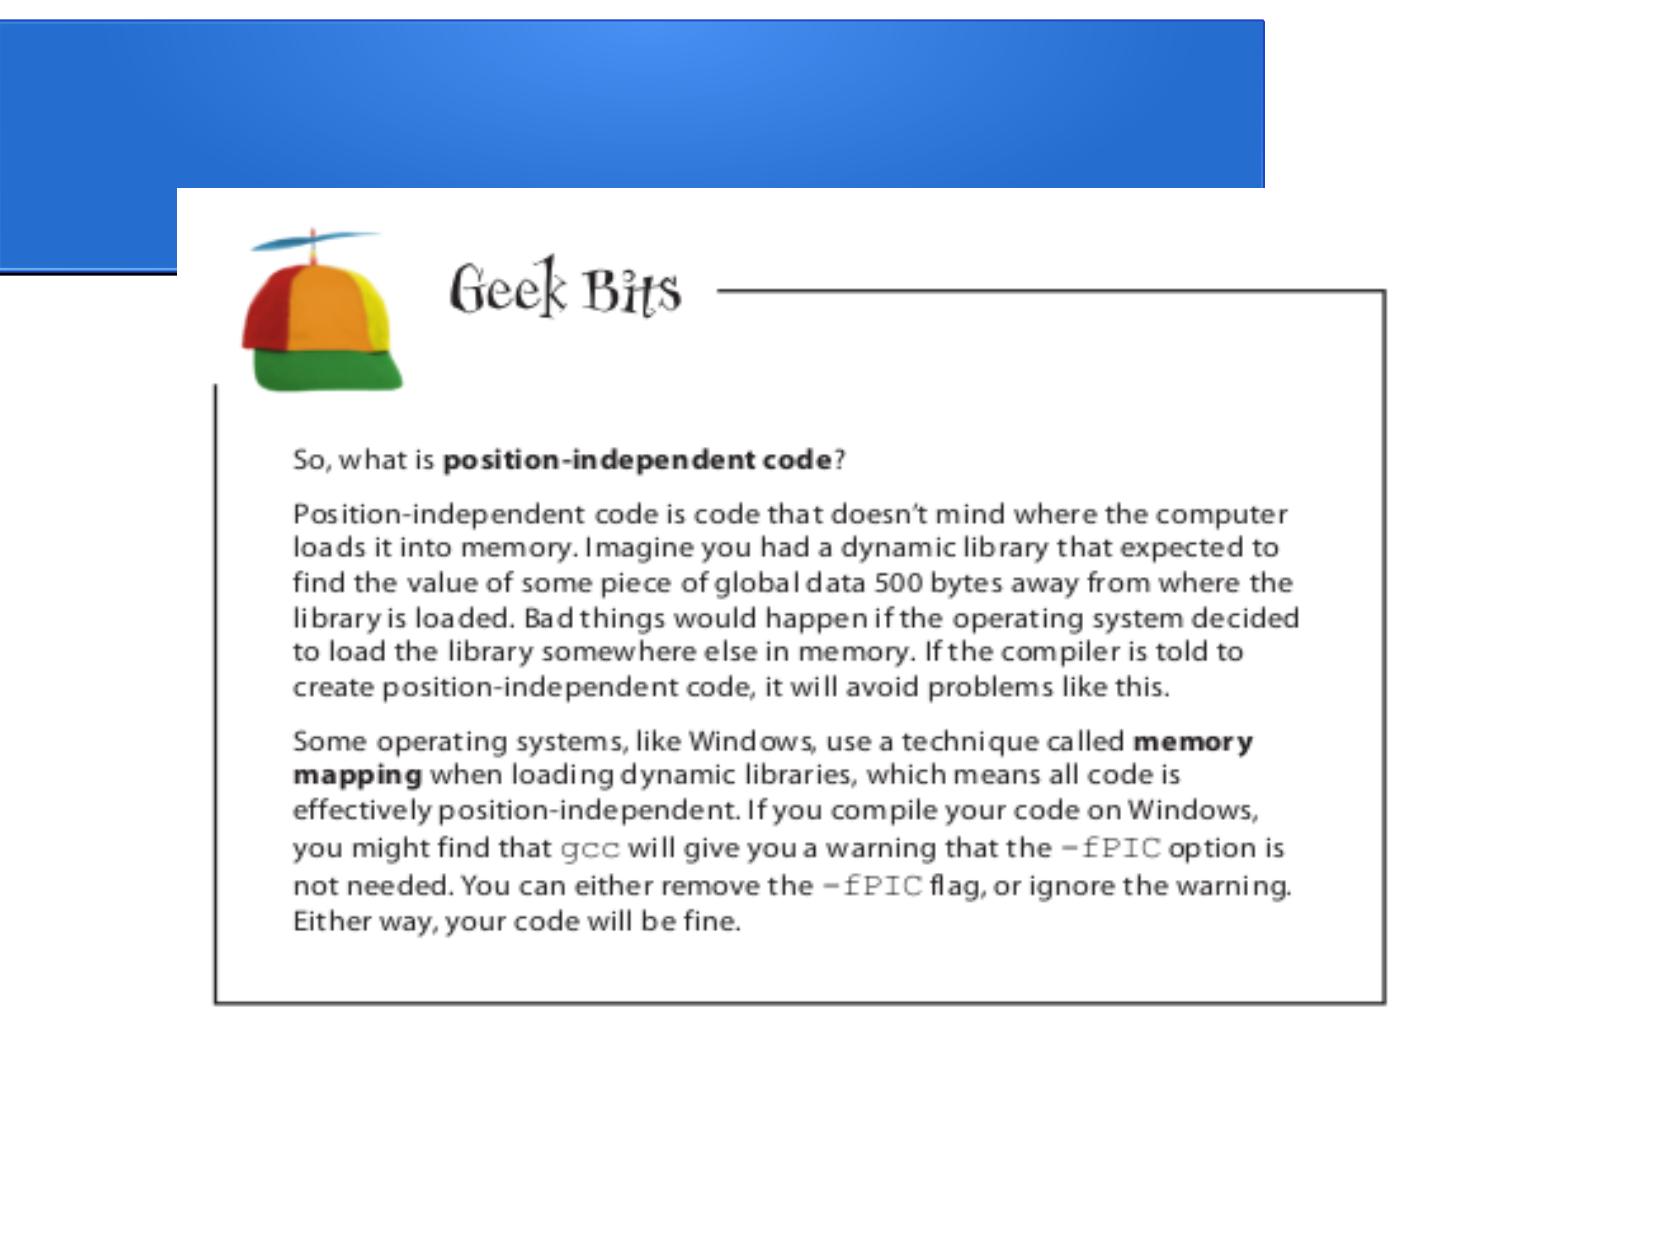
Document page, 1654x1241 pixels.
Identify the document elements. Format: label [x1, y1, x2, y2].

picture [177, 188, 1418, 1040]
